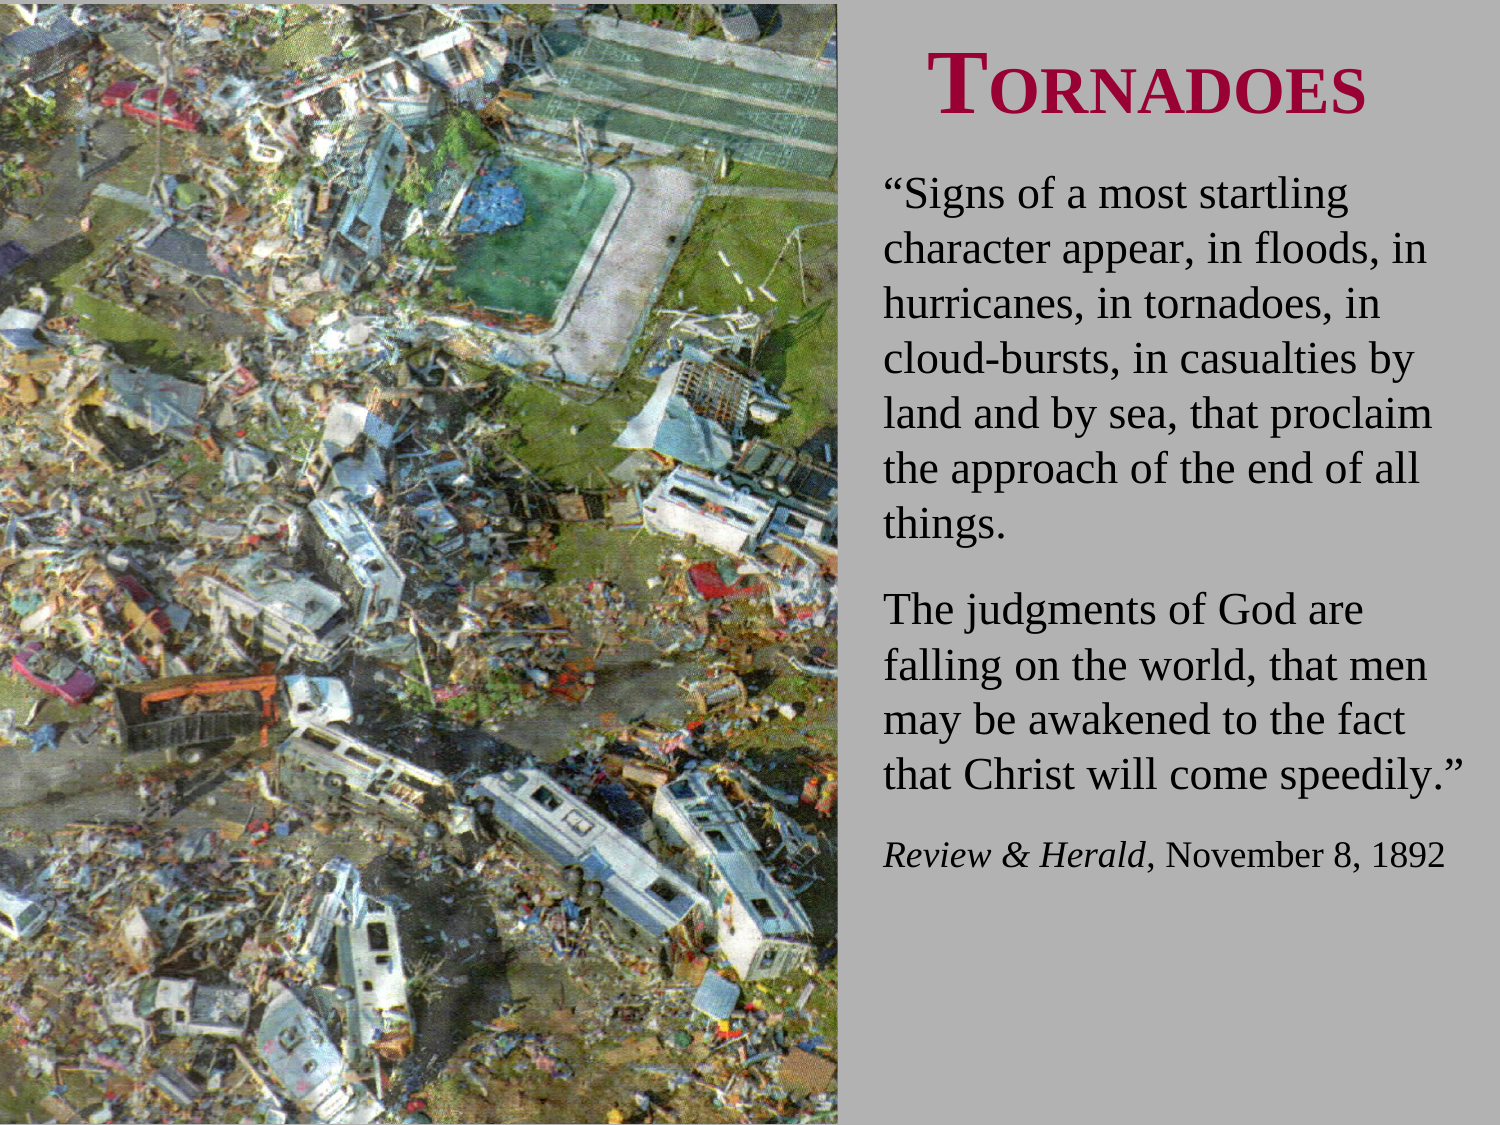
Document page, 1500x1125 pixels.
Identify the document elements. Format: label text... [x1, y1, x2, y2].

picture [0, 4, 838, 1124]
text_box “Signs of a most startling character appear, in floods, in hurricanes, in tornadoes, in cloud-bursts, in casualties by land and by sea, that proclaim the approach of the end of all things. The judgments of God are falling on the world, that men may be awakened to the fact that Christ will come speedily.” Review & Herald, November 8, 1892 [868, 155, 1487, 883]
text_box TORNADOES [849, 14, 1447, 141]
